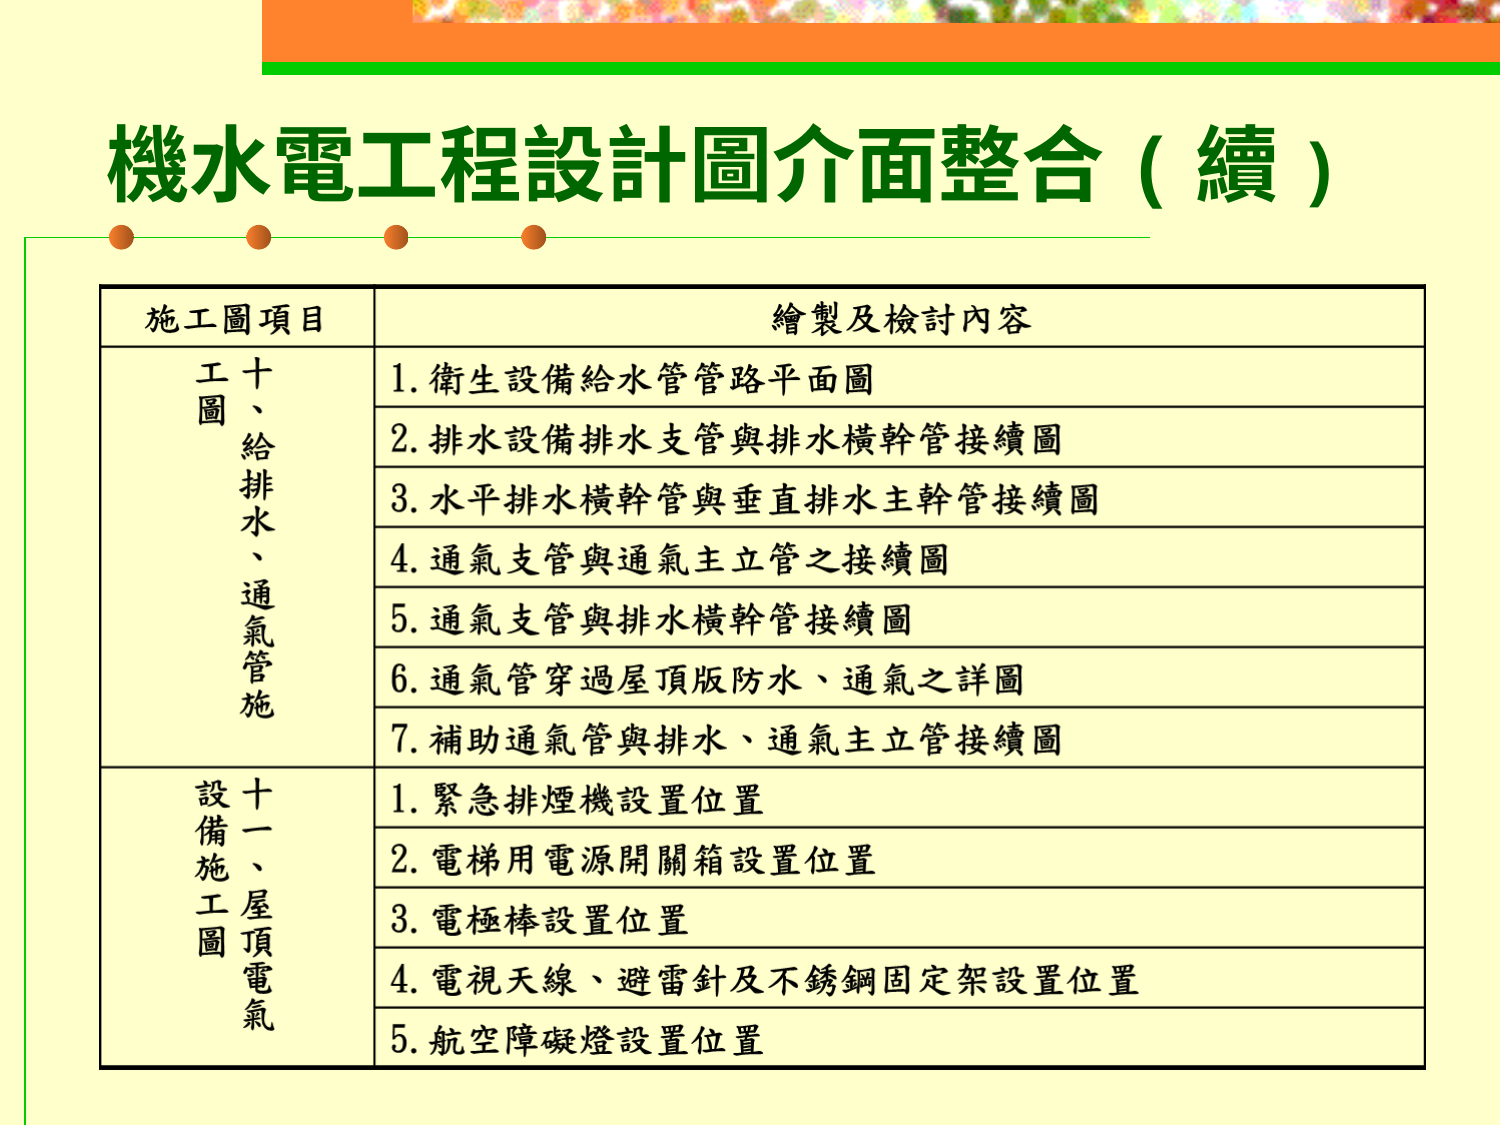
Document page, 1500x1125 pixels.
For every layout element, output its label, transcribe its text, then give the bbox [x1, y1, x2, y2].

text_box 機水電工程設計圖介面整合(續) [88, 100, 1363, 225]
picture [99, 283, 1426, 1085]
